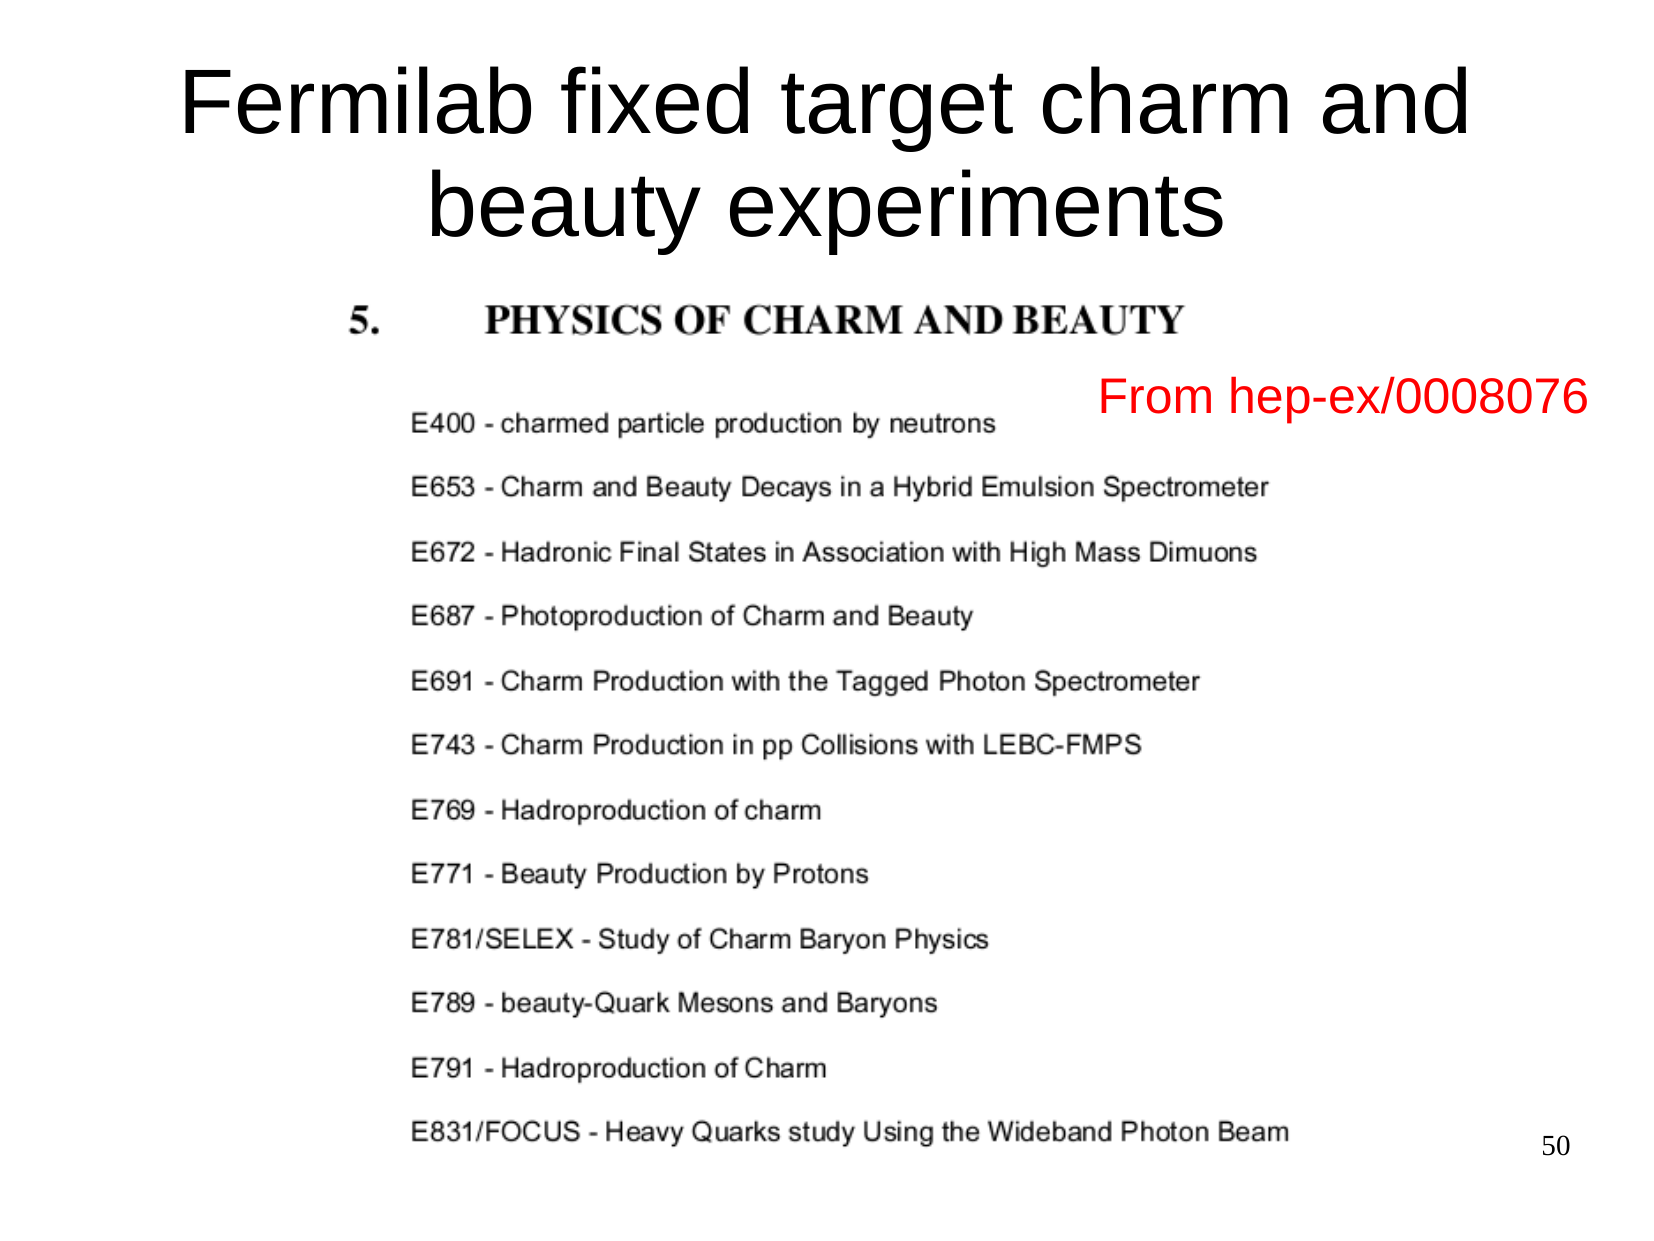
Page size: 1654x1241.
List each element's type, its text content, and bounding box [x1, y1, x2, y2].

text_box From hep-ex/0008076 [1062, 360, 1625, 432]
picture [312, 281, 1343, 1175]
title Fermilab fixed target charm and beauty experiments [82, 49, 1571, 257]
